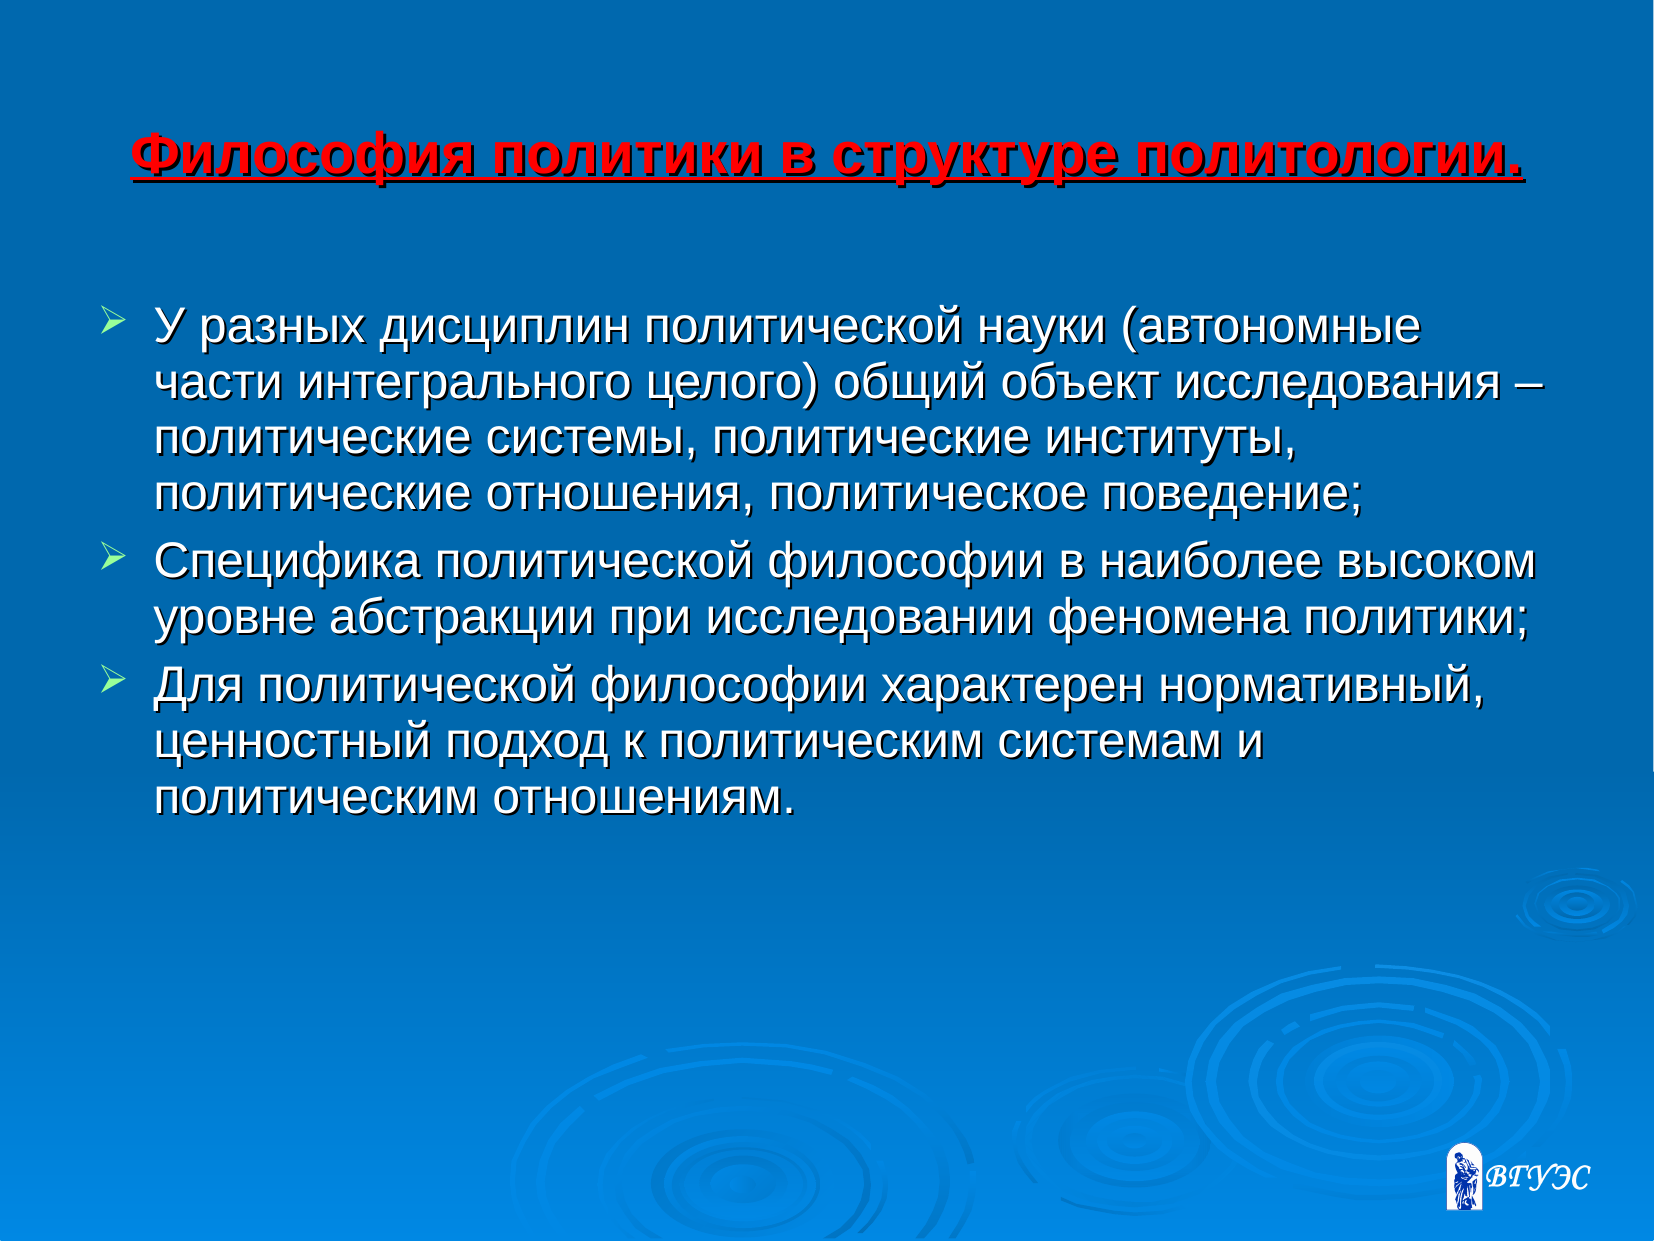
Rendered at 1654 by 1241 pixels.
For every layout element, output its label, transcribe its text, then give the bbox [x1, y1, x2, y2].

picture [1446, 1142, 1592, 1211]
list У разных дисциплин политической науки (автономные части интегрального целого) общий объект исследования – политические системы, политические институты, политические отношения, политическое поведение; Специфика политической философии в наиболее высоком уровне абстракции при исследовании феномена политики; Для политической философии характерен нормативный, ценностный подход к политическим системам и политическим отношениям. [82, 289, 1571, 1108]
title Философия политики в структуре политологии. [82, 50, 1571, 257]
